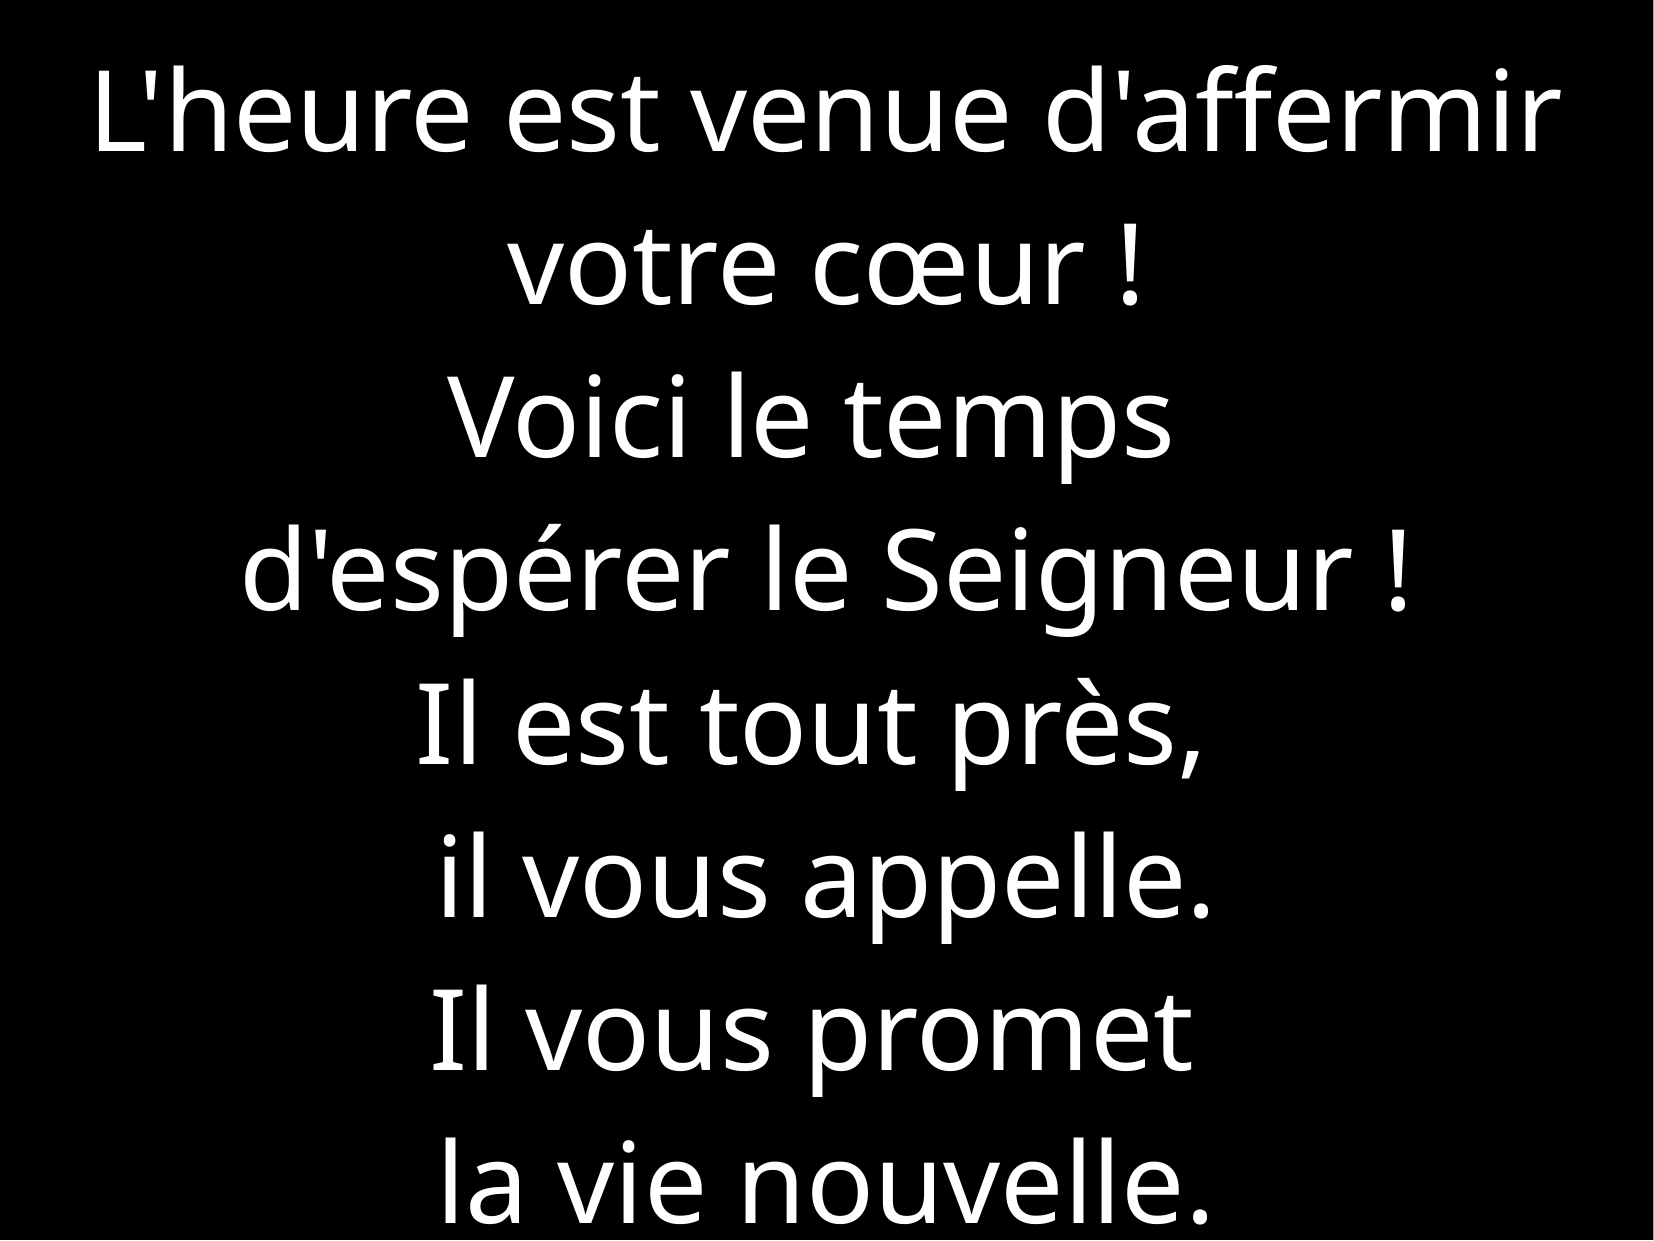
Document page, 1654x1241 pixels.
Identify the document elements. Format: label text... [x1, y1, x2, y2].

text_box L'heure est venue d'affermir votre cœur ! Voici le temps d'espérer le Seigneur ! Il est tout près, il vous appelle. Il vous promet la vie nouvelle. [23, 23, 1630, 1241]
